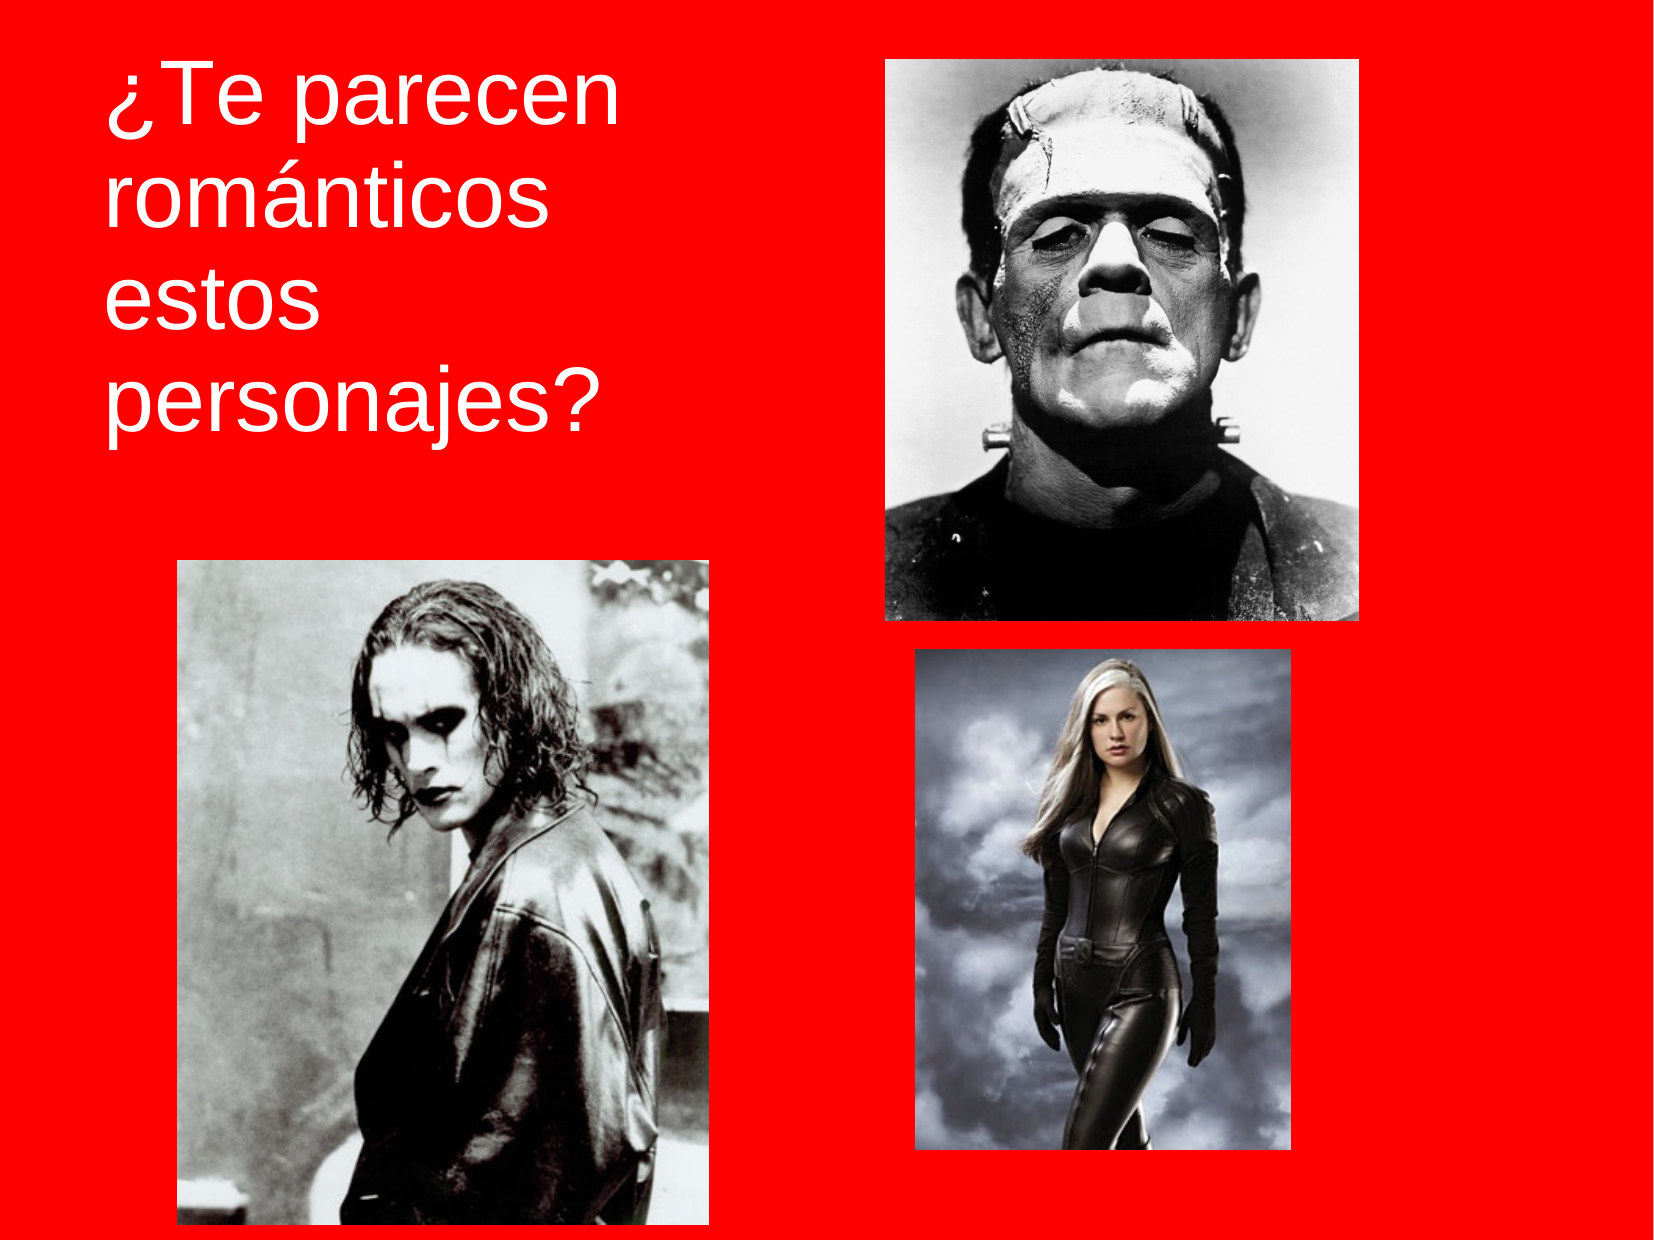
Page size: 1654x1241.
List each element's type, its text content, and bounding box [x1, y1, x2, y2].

picture [915, 649, 1291, 1150]
picture [177, 560, 709, 1225]
picture [885, 59, 1359, 621]
text_box ¿Te parecen románticos estos personajes? [88, 29, 709, 455]
